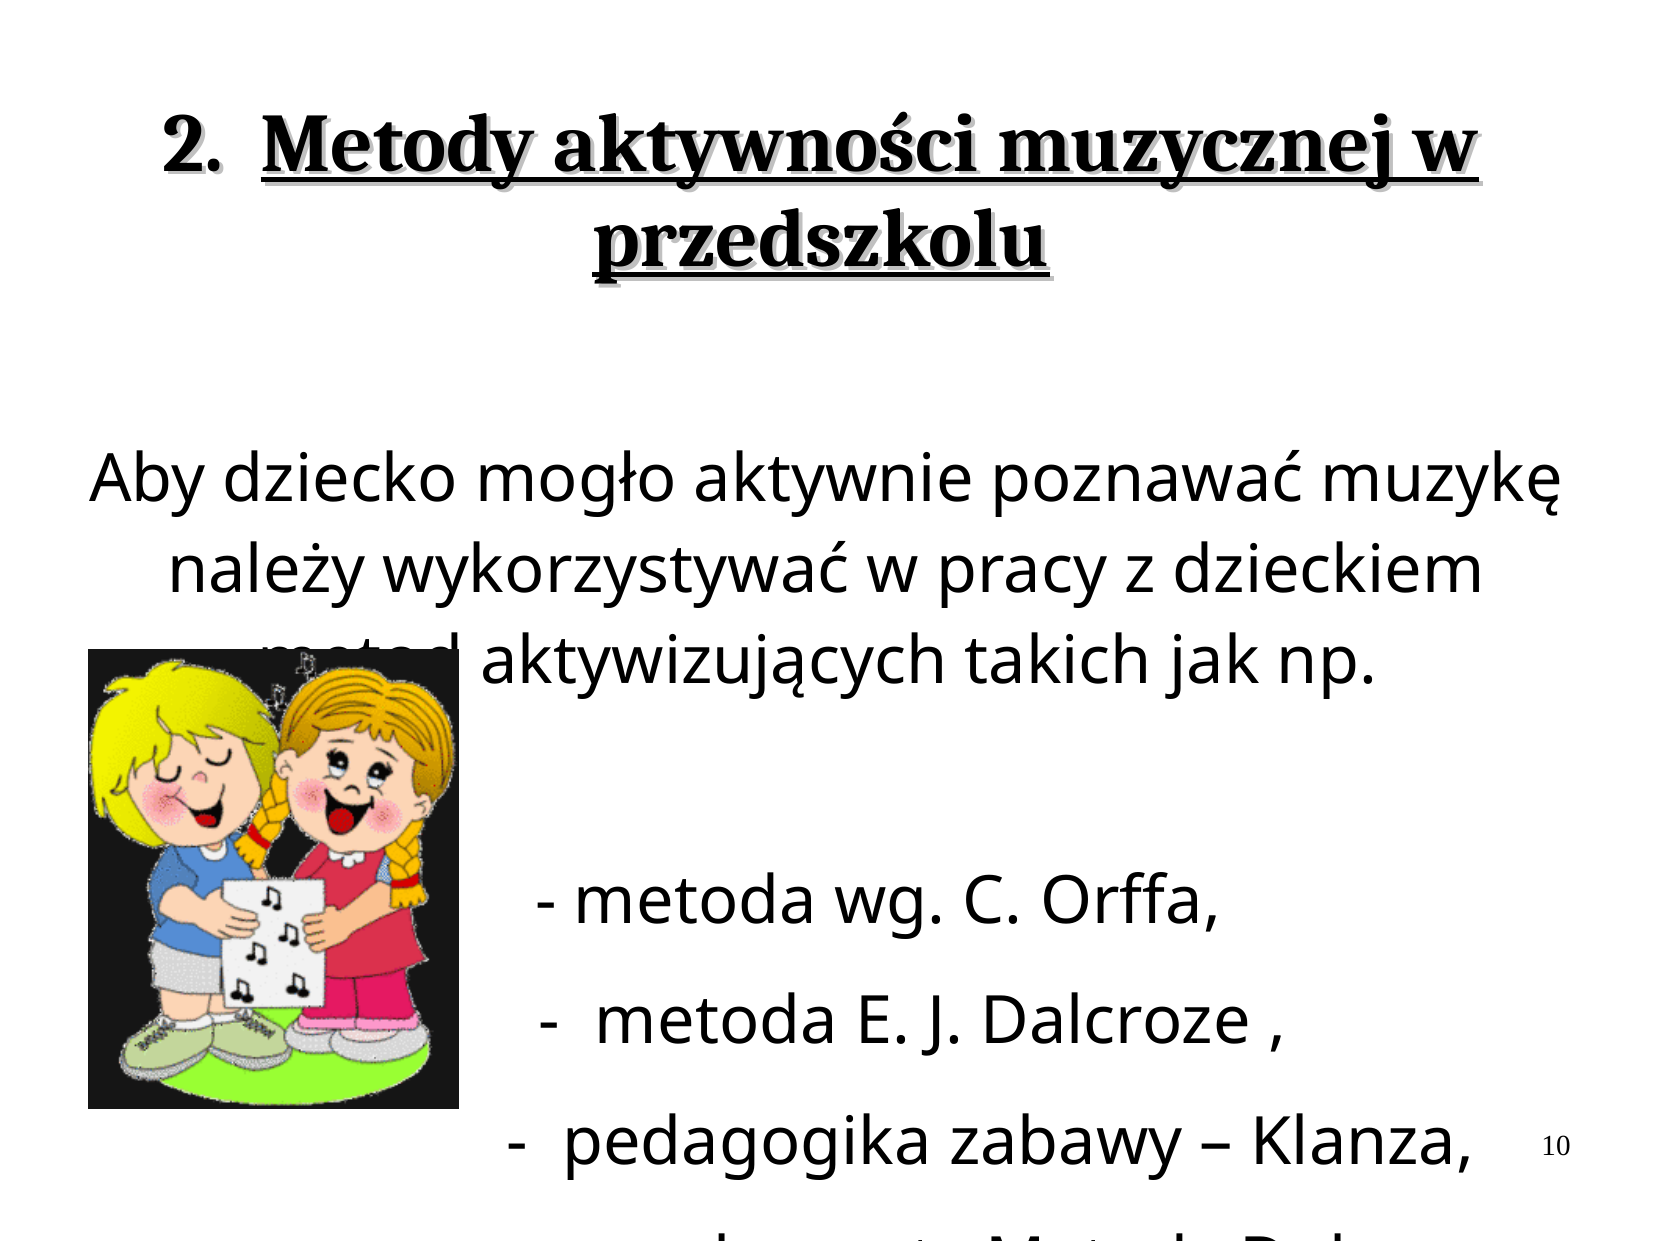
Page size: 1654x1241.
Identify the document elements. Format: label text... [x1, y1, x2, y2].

picture [88, 649, 459, 1109]
list Aby dziecko mogło aktywnie poznawać muzykę należy wykorzystywać w pracy z dzieckiem metod aktywizujących takich jak np. - metoda wg. C. Orffa, - metoda E. J. Dalcroze , - pedagogika zabawy – Klanza, - elementy Metody Dobrego Startu. [82, 206, 1571, 1141]
title 2. Metody aktywności muzycznej w przedszkolu [76, 88, 1565, 296]
